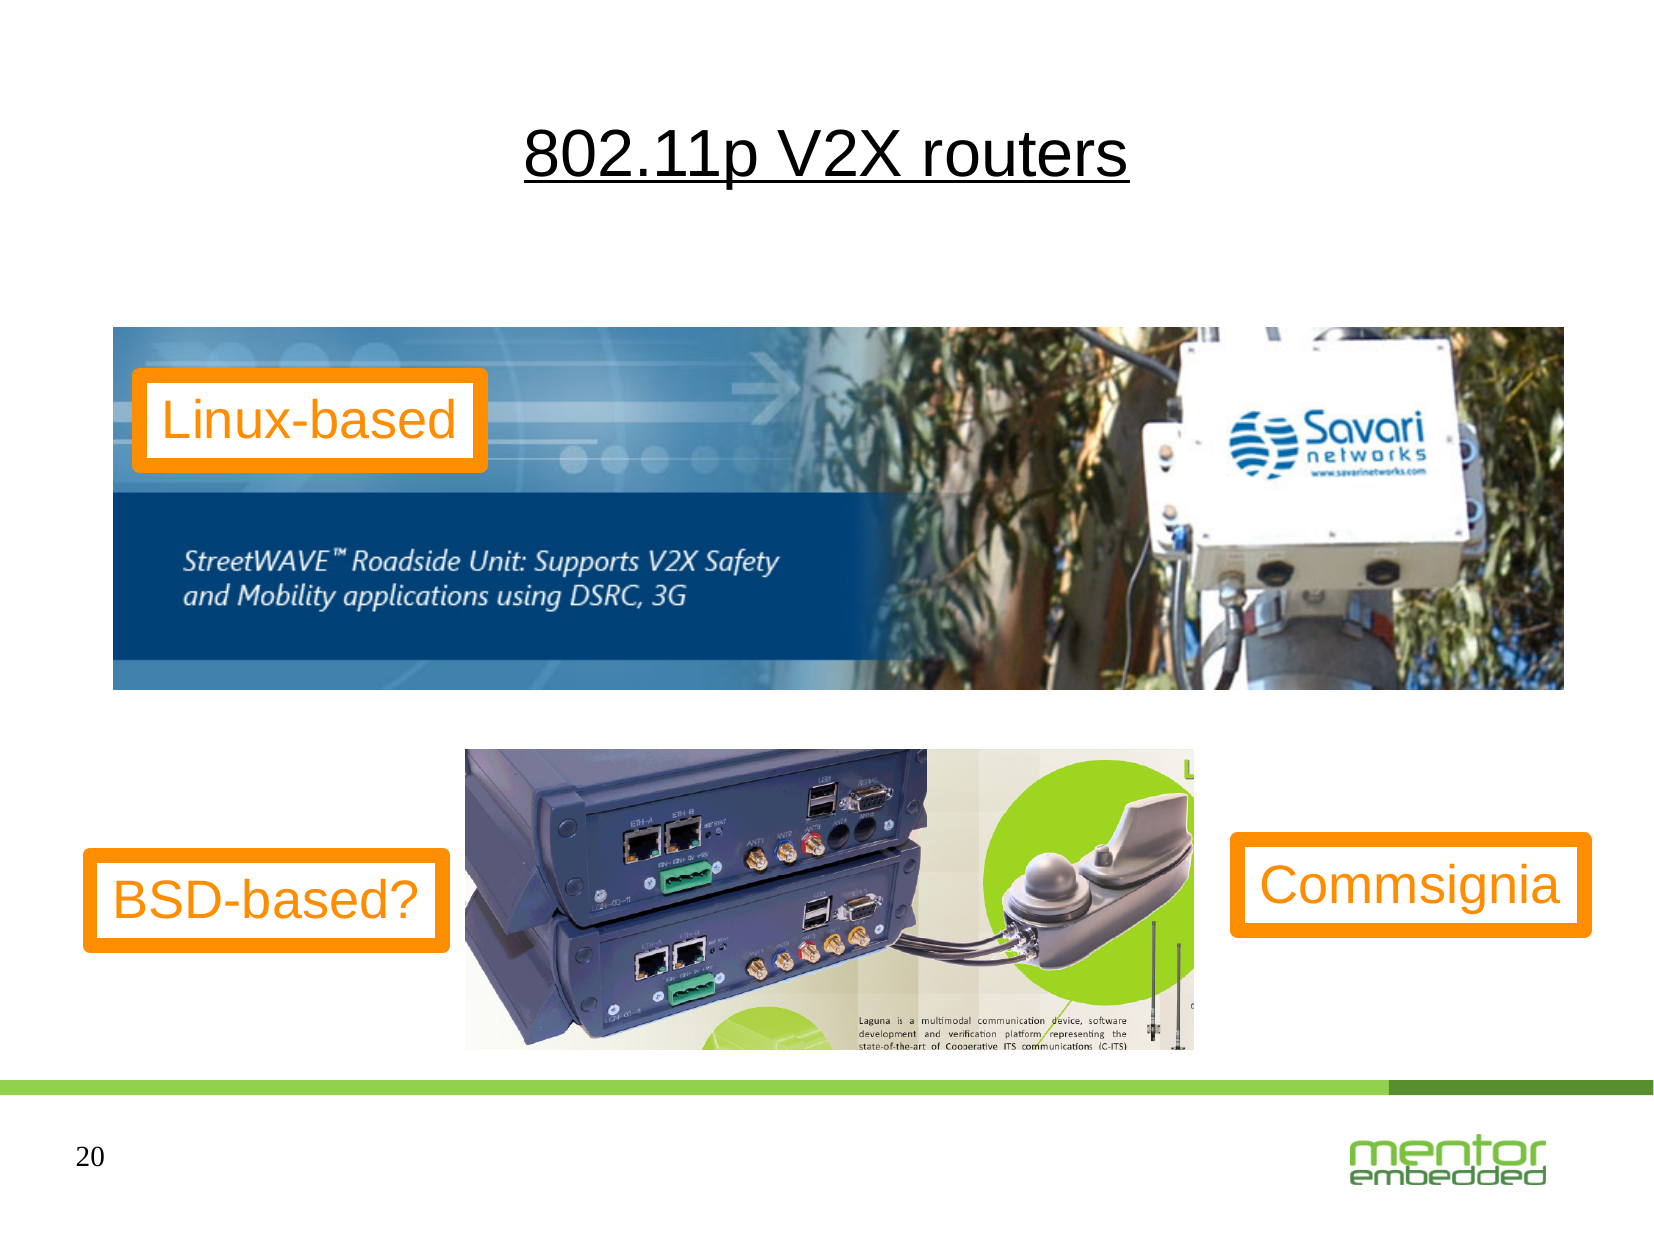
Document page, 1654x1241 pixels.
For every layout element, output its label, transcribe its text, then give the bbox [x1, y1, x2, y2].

text_box Linux-based [139, 375, 481, 466]
title 802.11p V2X routers [82, 49, 1571, 257]
text_box Commsignia [1237, 839, 1585, 931]
picture [465, 749, 1194, 1051]
picture [1350, 1134, 1546, 1185]
picture [113, 327, 1564, 691]
text_box BSD-based? [90, 855, 443, 946]
